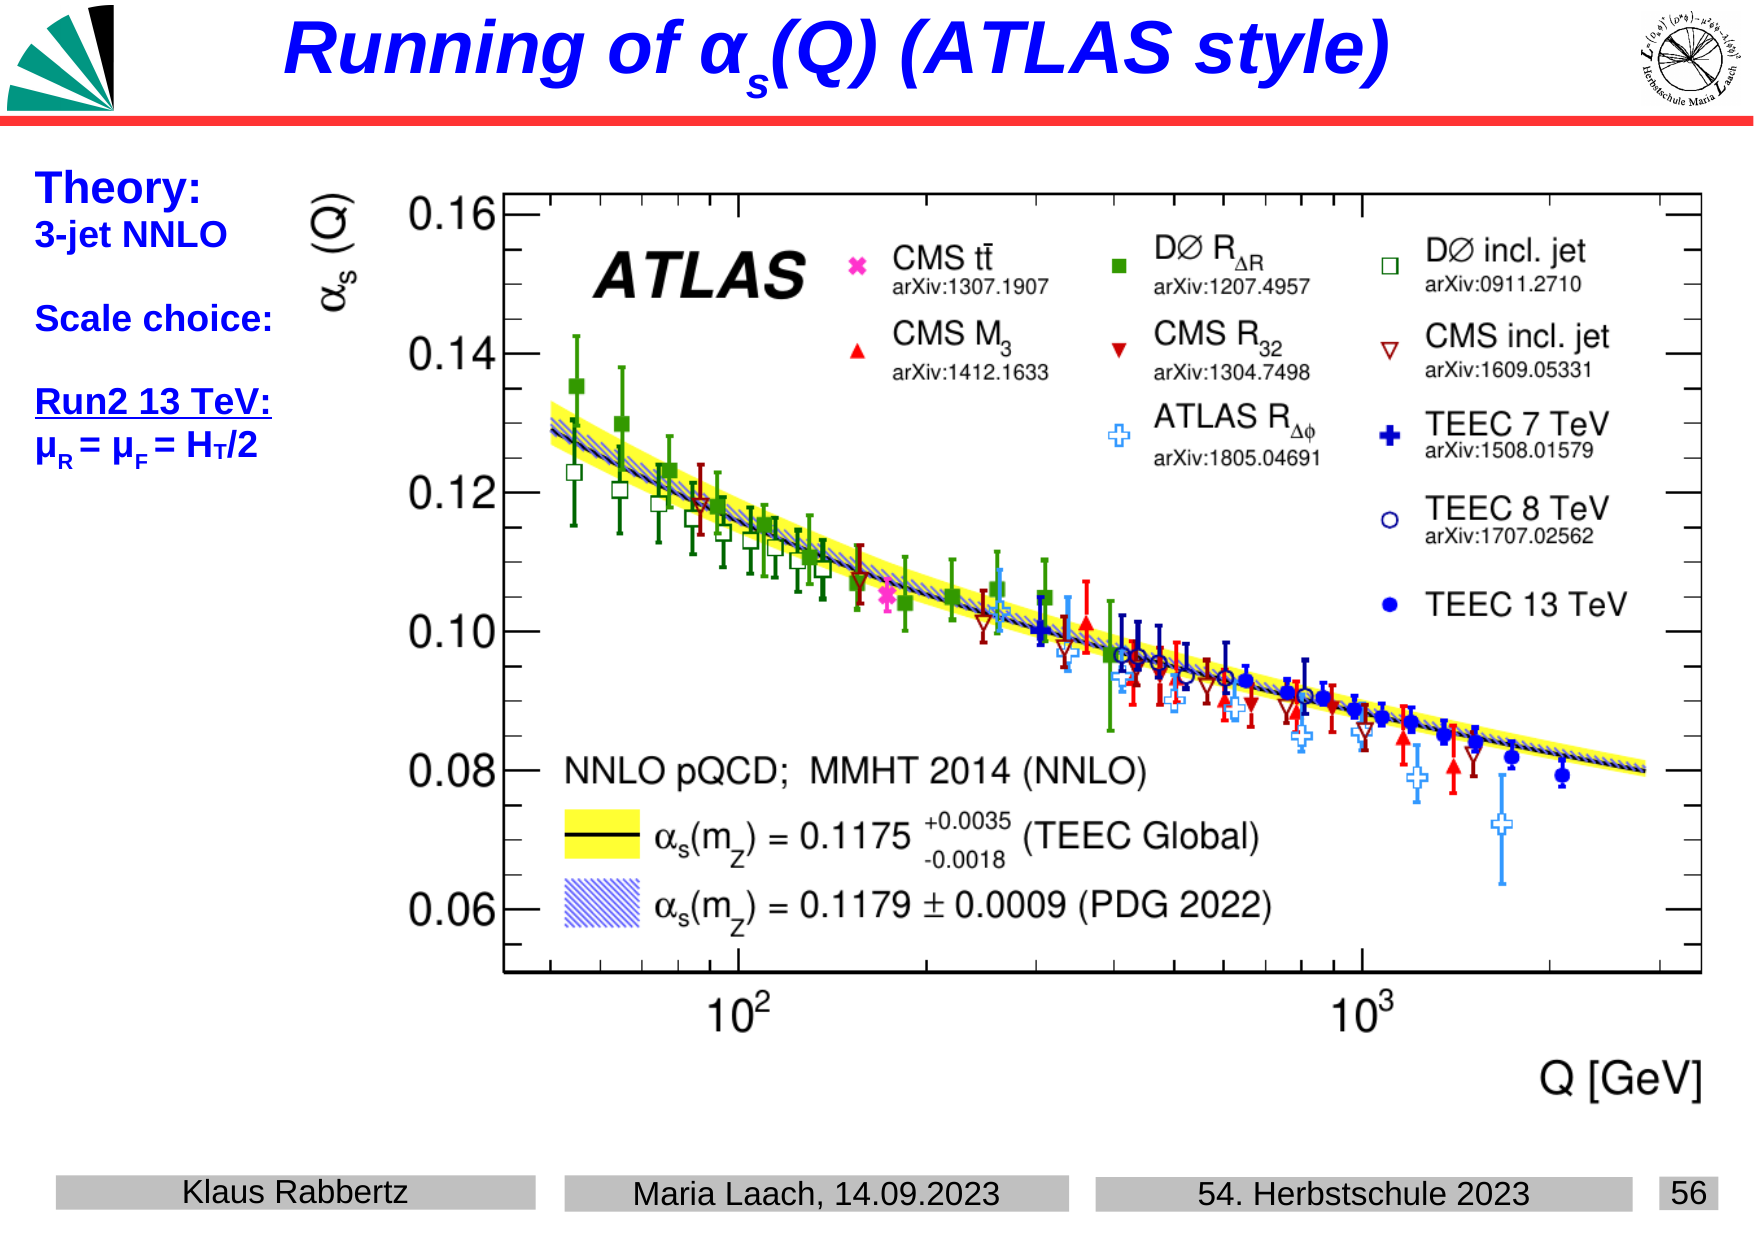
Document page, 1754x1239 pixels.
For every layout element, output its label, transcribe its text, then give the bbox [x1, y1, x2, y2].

picture [7, 5, 114, 112]
text_box Theory: 3-jet NNLO Scale choice: Run2 13 TeV: μR = μF = HT/2 [22, 155, 374, 666]
picture [1641, 11, 1741, 106]
title Running of αs(Q) (ATLAS style) [129, 0, 1545, 114]
picture [299, 172, 1723, 1125]
